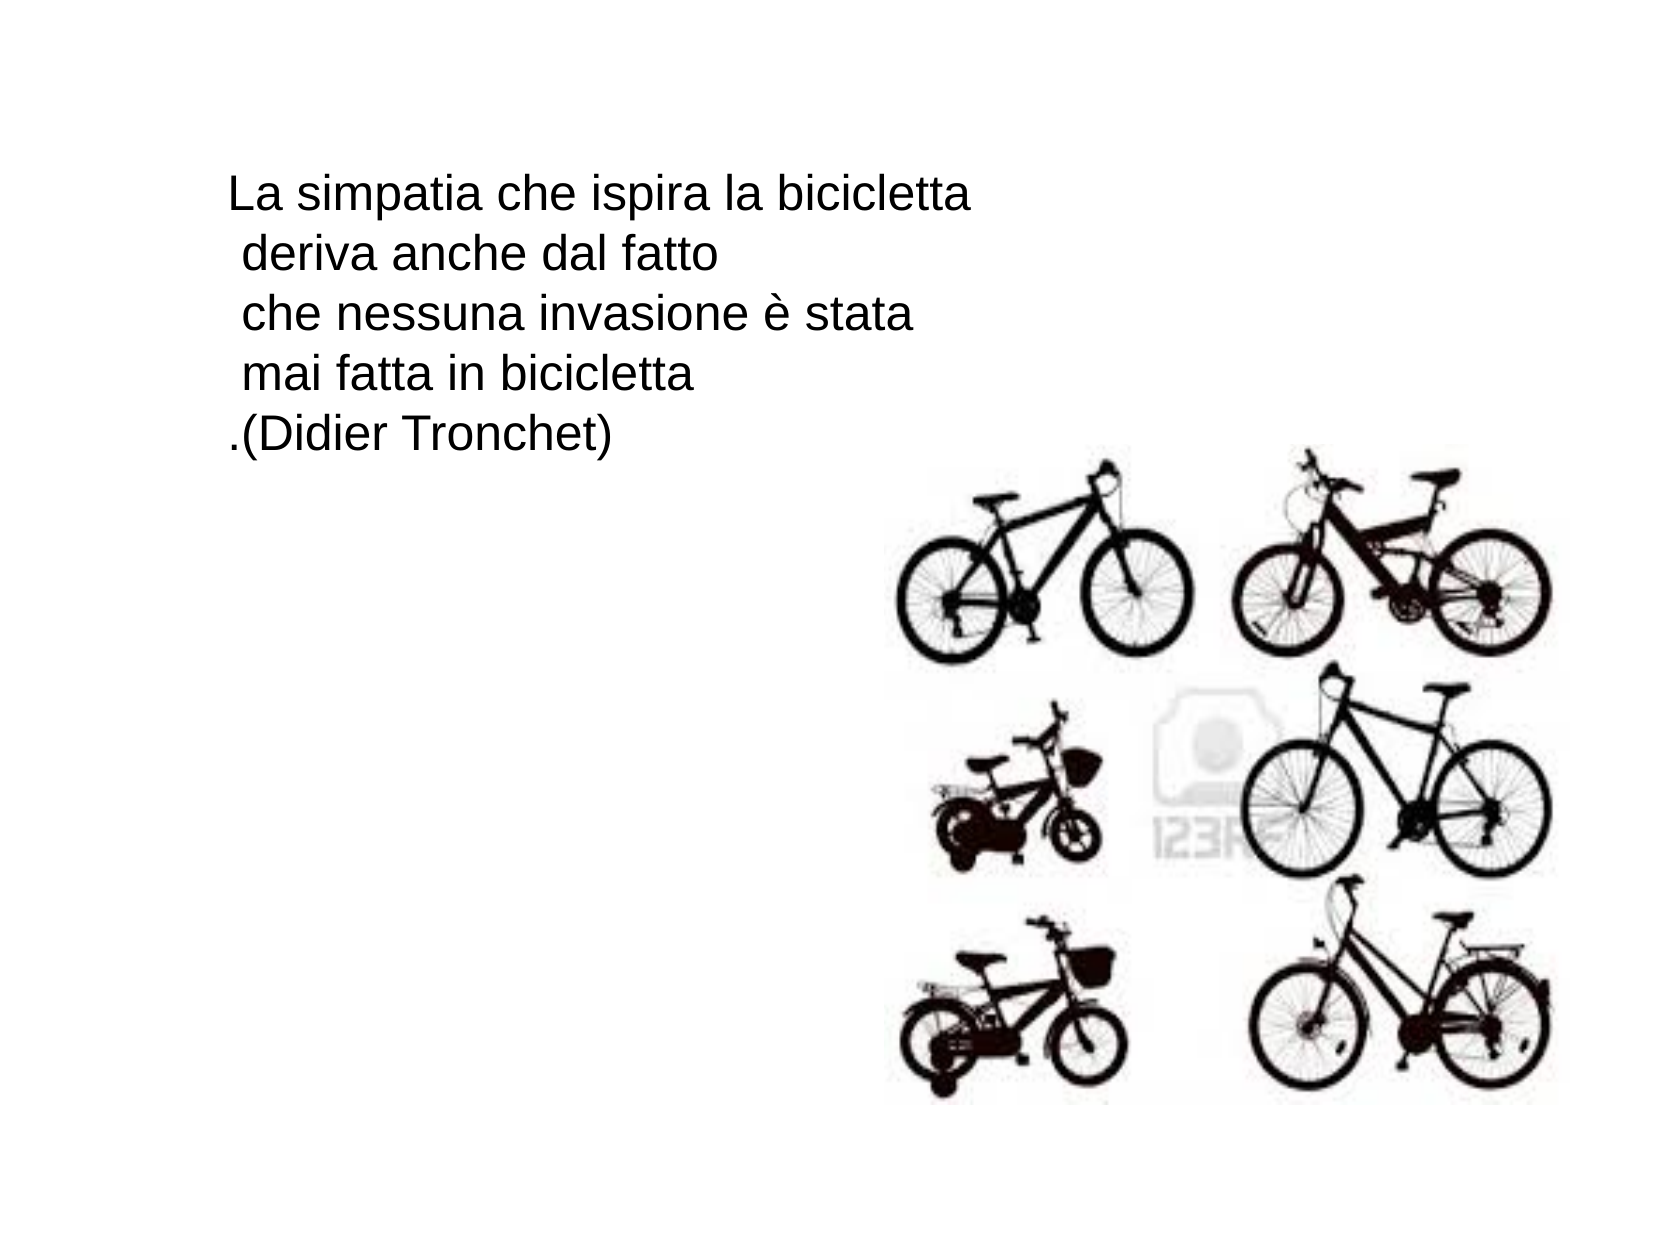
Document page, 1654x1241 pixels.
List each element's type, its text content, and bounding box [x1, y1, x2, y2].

picture [884, 444, 1570, 1105]
text_box La simpatia che ispira la bicicletta deriva anche dal fatto che nessuna invasione è stata mai fatta in bicicletta .(Didier Tronchet) [212, 153, 933, 447]
